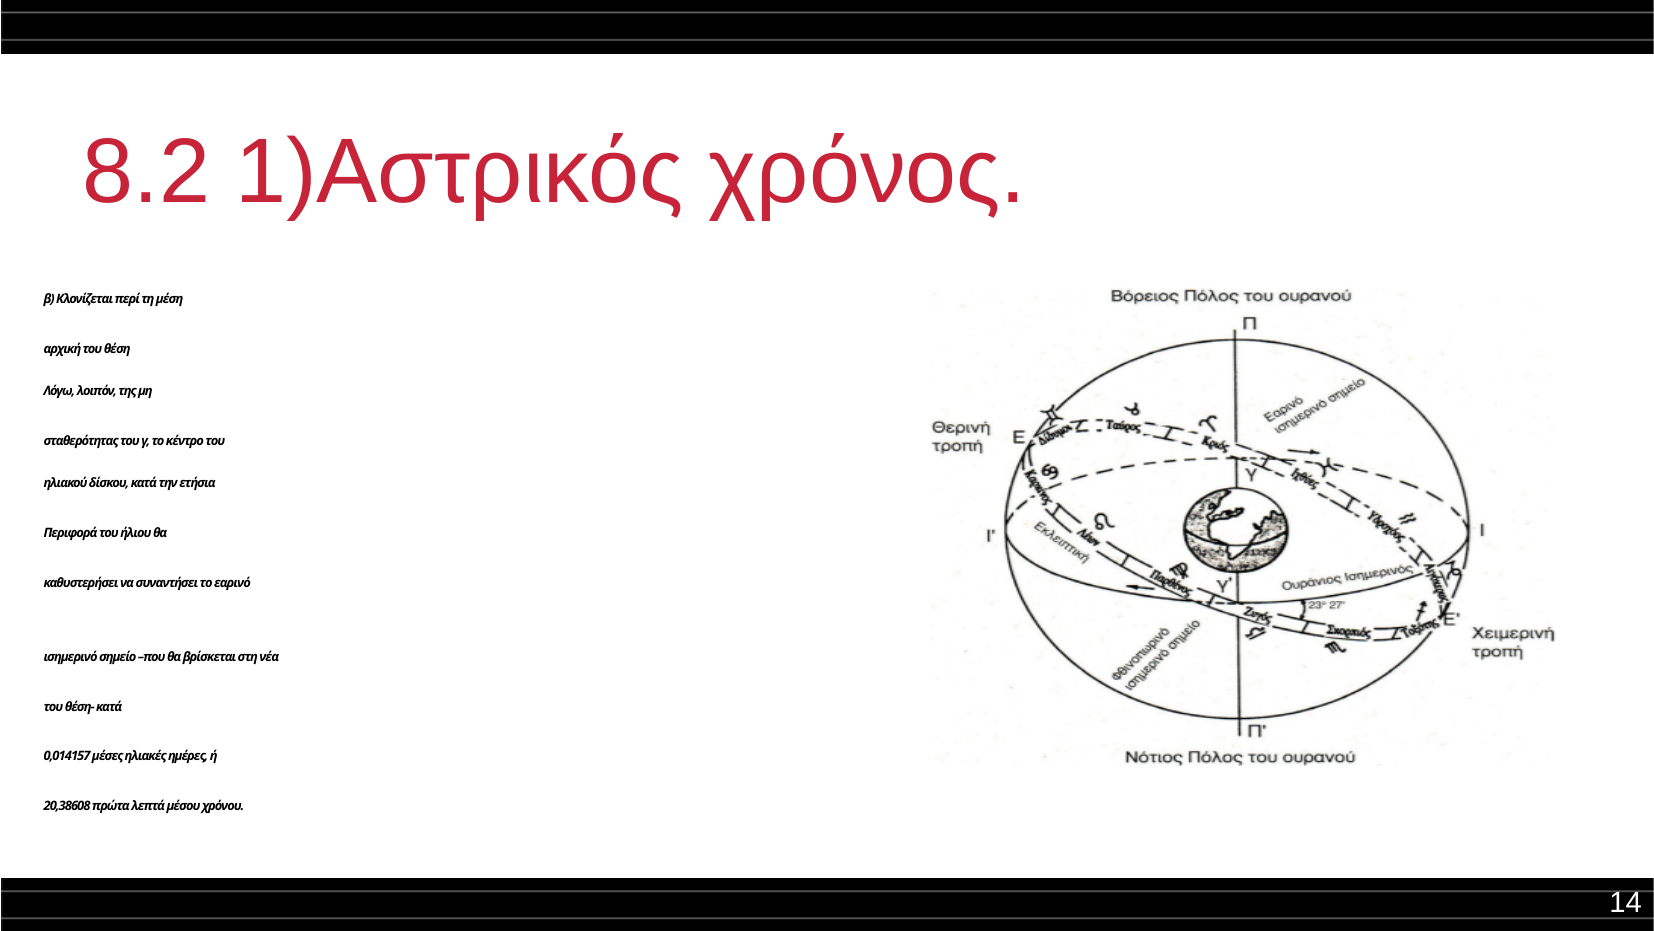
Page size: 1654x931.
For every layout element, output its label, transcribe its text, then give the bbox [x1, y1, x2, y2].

picture [1, 878, 1654, 931]
picture [1, 0, 1654, 54]
list β) Κλονίζεται περί τη μέση αρχική του θέση Λόγω, λοιπόν, της μη σταθερότητας του γ, το κέντρο του ηλιακού δίσκου, κατά την ετήσια Περιφορά του ήλιου θα καθυστερήσει να συναντήσει το εαρινό ισημερινό σημείο –που θα βρίσκεται στη νέα του θέση- κατά 0,014157 μέσες ηλιακές ημέρες, ή 20,38608 πρώτα λεπτά μέσου χρόνου. [37, 271, 901, 826]
picture [900, 224, 1613, 788]
title 8.2 1)Aστρικός χρόνος. [82, 92, 1571, 249]
